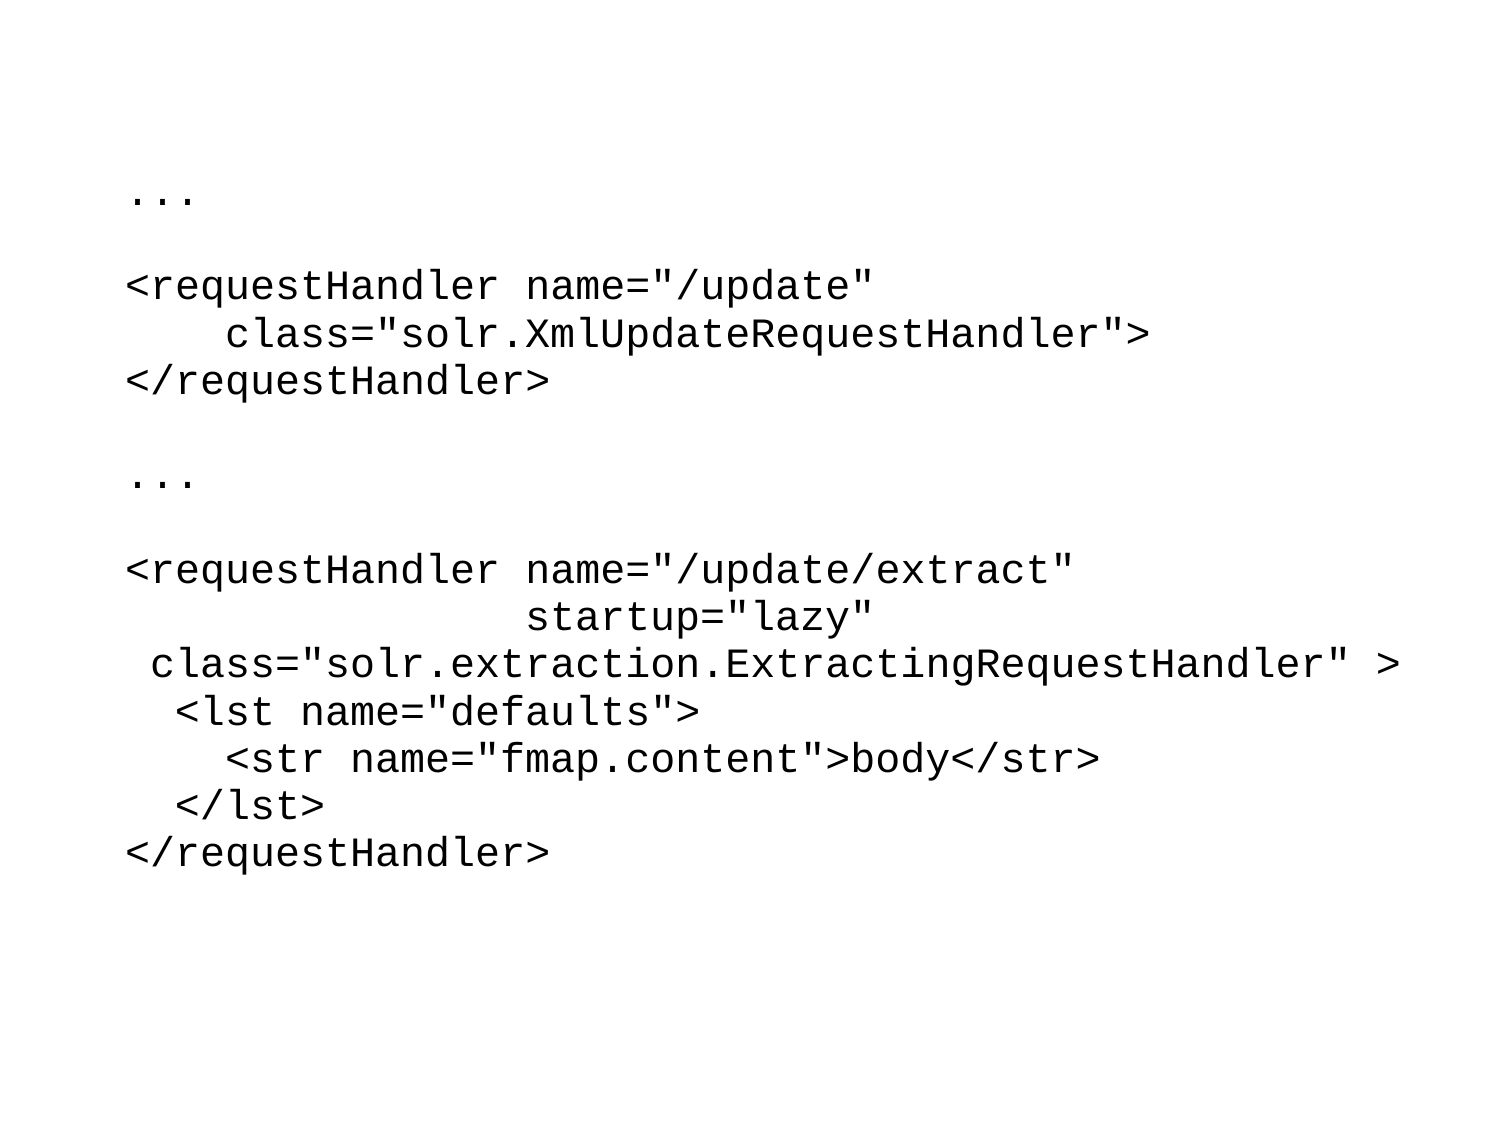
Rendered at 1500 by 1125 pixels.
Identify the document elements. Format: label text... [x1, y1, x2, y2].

subtitle ... <requestHandler name="/update" class="solr.XmlUpdateRequestHandler"> </requestHandler> ... <requestHandler name="/update/extract" startup="lazy" class="solr.extraction.ExtractingRequestHandler" > <lst name="defaults"> <str name="fmap.content">body</str> </lst> </requestHandler> [75, 45, 1425, 1005]
